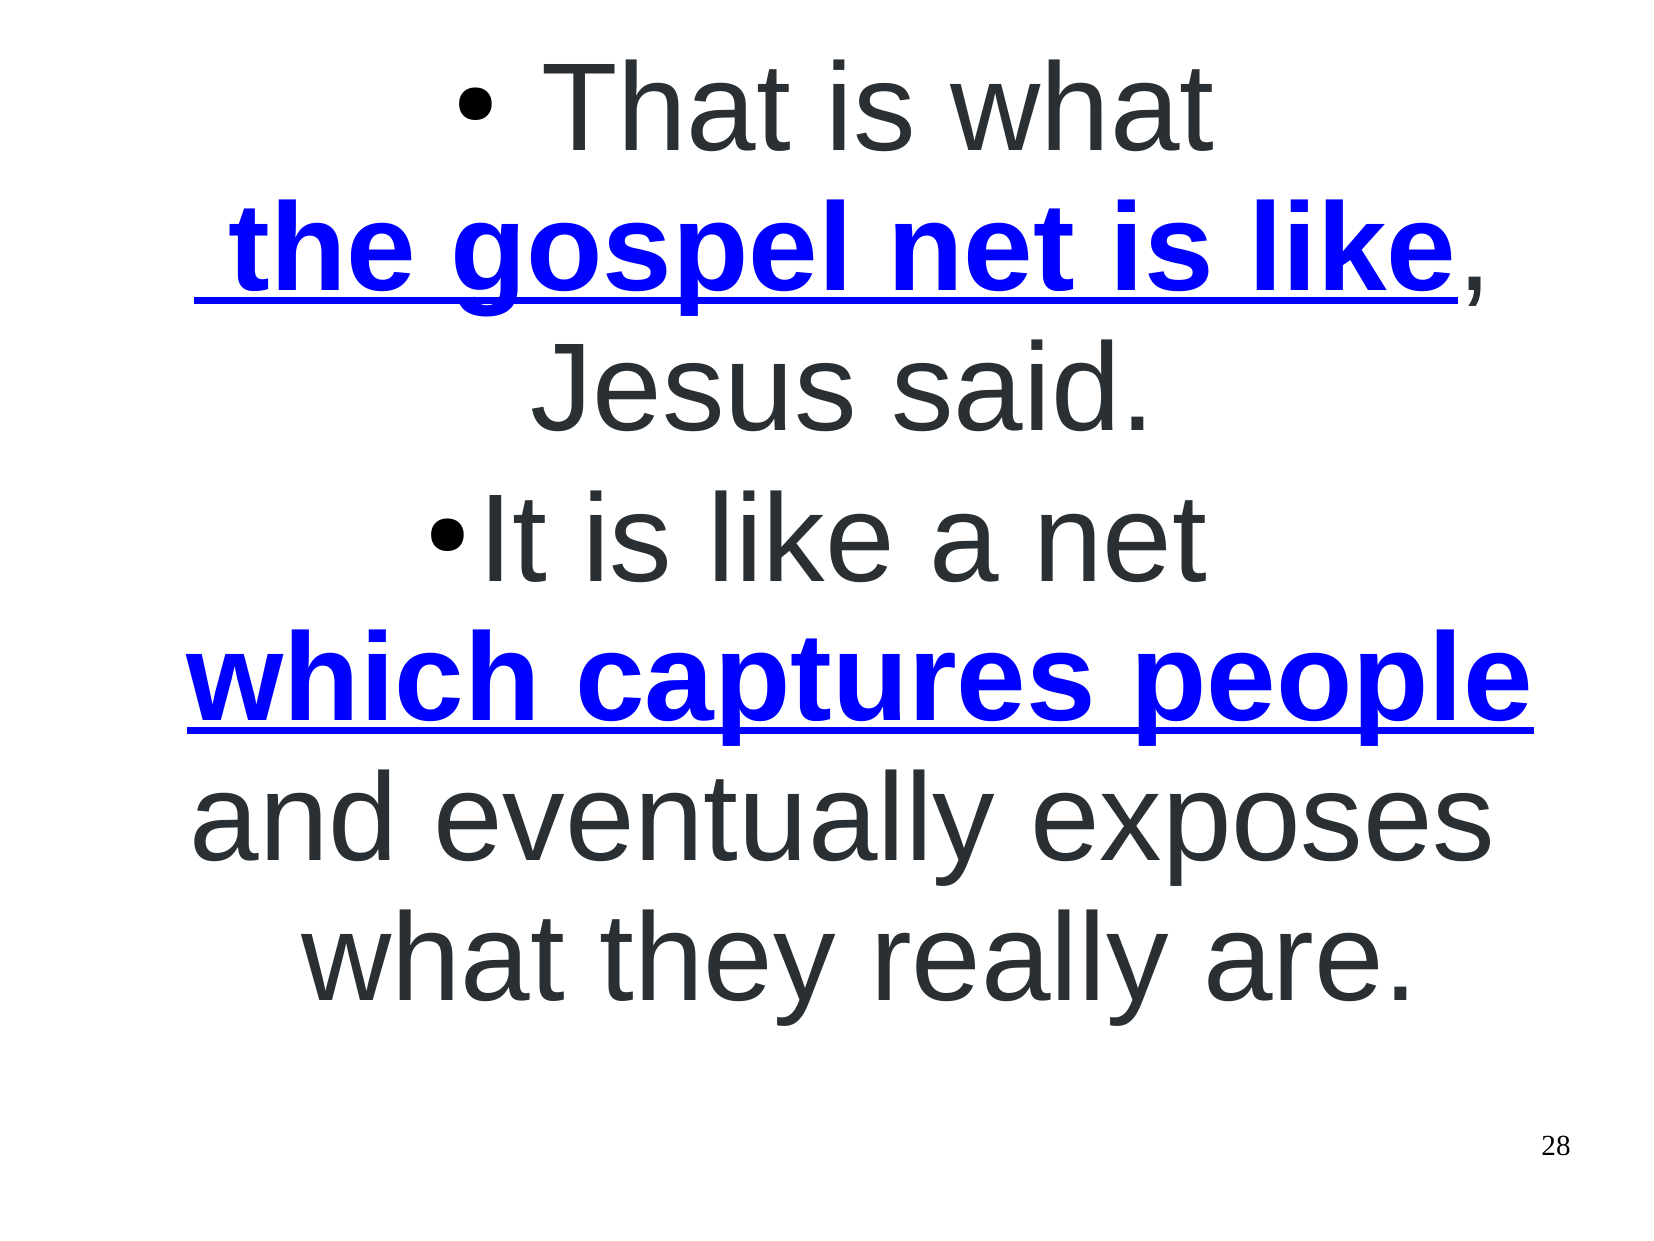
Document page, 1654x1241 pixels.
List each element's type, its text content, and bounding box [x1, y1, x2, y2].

list That is what the gospel net is like, Jesus said. It is like a net which captures people and eventually exposes what they really are. [37, 37, 1613, 1201]
